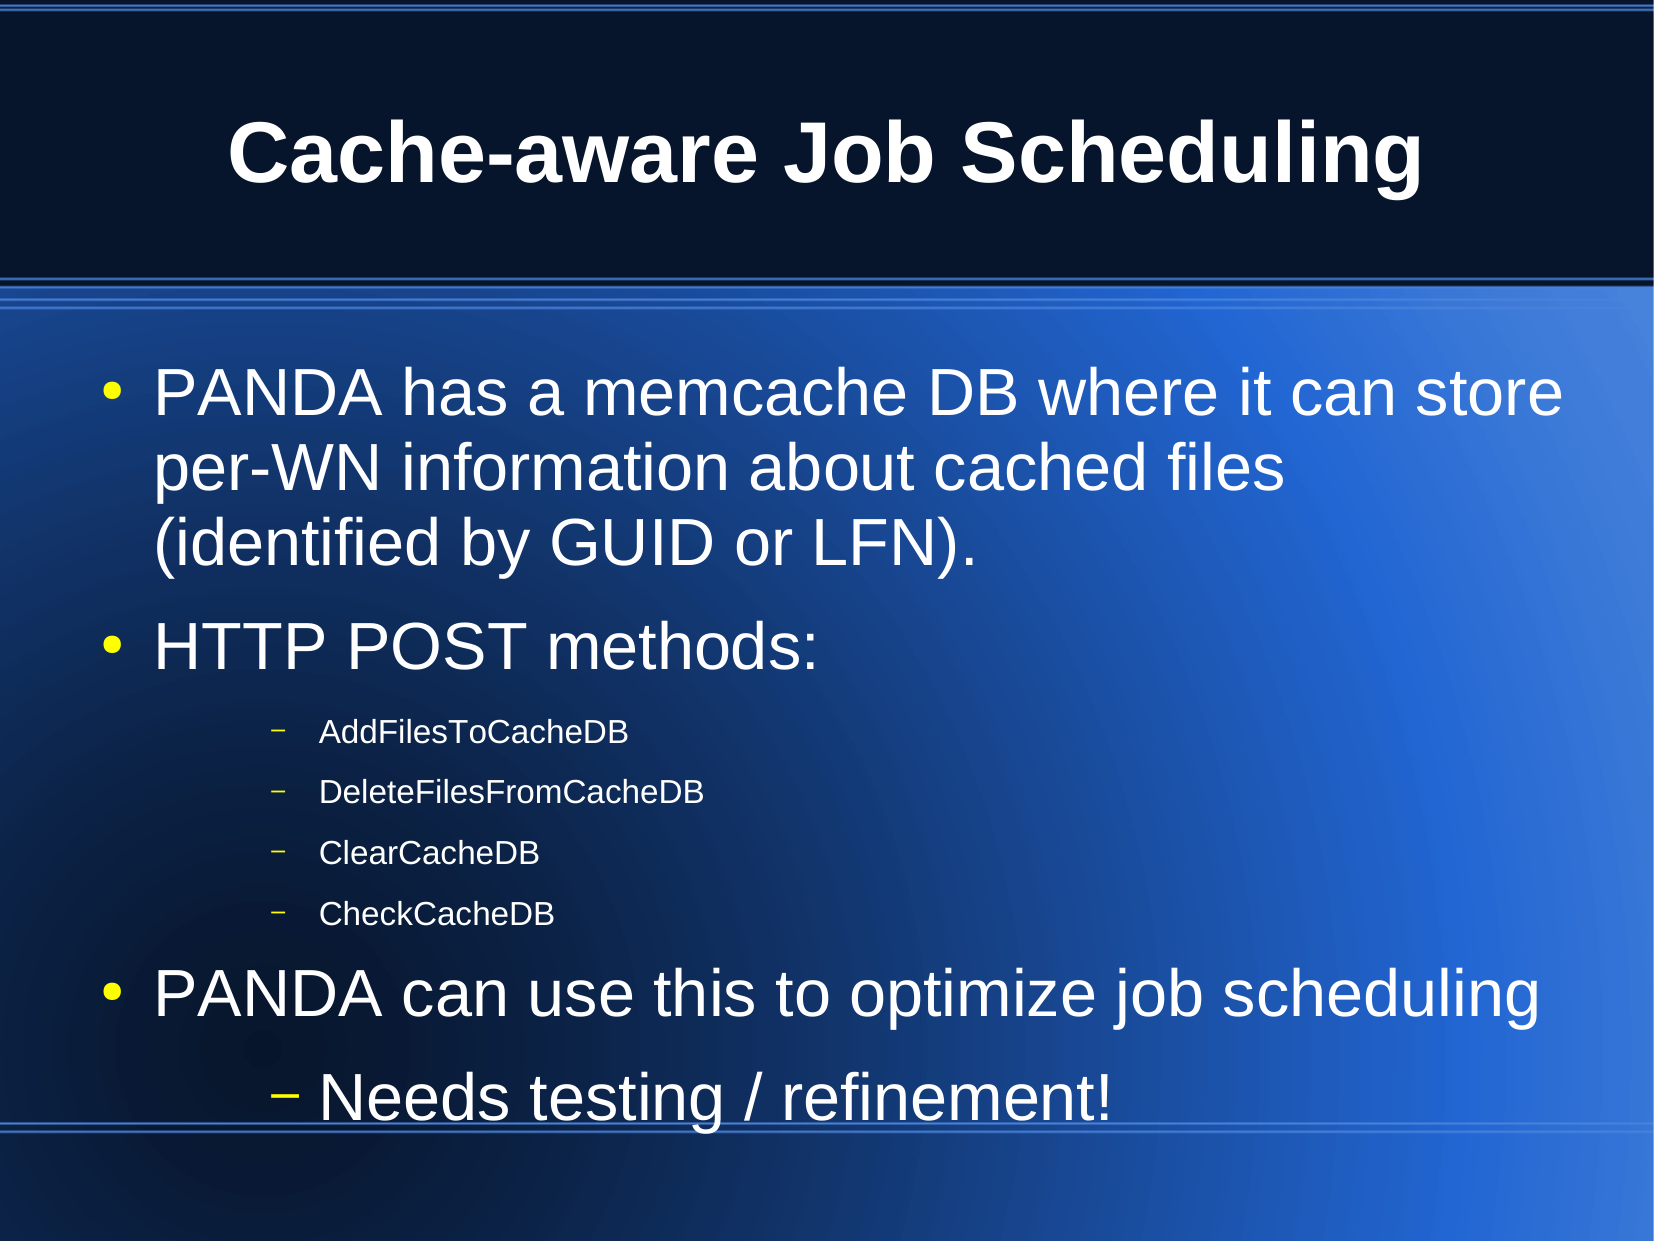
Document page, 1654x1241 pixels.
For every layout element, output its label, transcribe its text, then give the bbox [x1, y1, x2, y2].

title Cache-aware Job Scheduling [82, 49, 1571, 257]
list PANDA has a memcache DB where it can store per-WN information about cached files (identified by GUID or LFN). HTTP POST methods: AddFilesToCacheDB DeleteFilesFromCacheDB ClearCacheDB CheckCacheDB PANDA can use this to optimize job scheduling Needs testing / refinement! [82, 355, 1571, 1135]
picture [0, 0, 1654, 1241]
